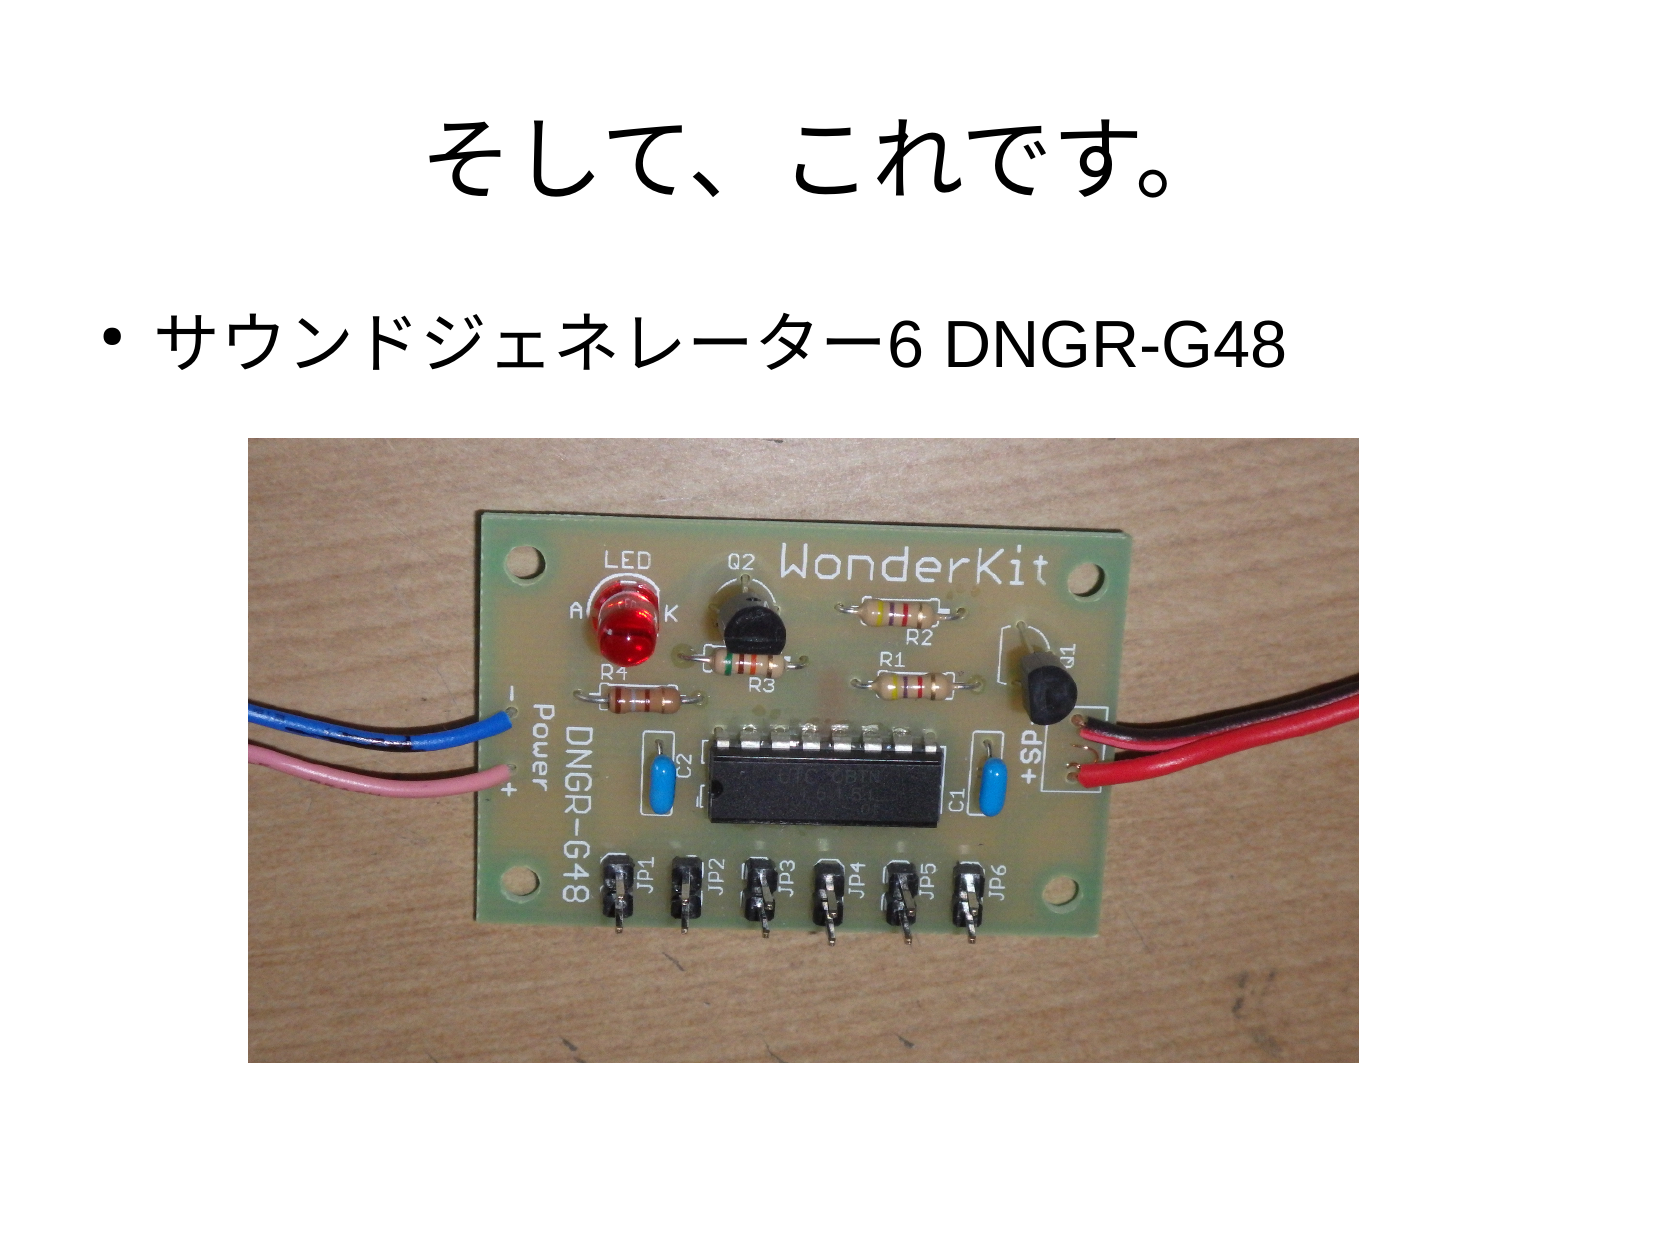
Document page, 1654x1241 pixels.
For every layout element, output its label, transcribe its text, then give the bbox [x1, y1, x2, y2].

list サウンドジェネレーター6 DNGR-G48 [82, 290, 1571, 1010]
picture [248, 438, 1359, 1063]
title そして、これです。 [82, 49, 1571, 257]
